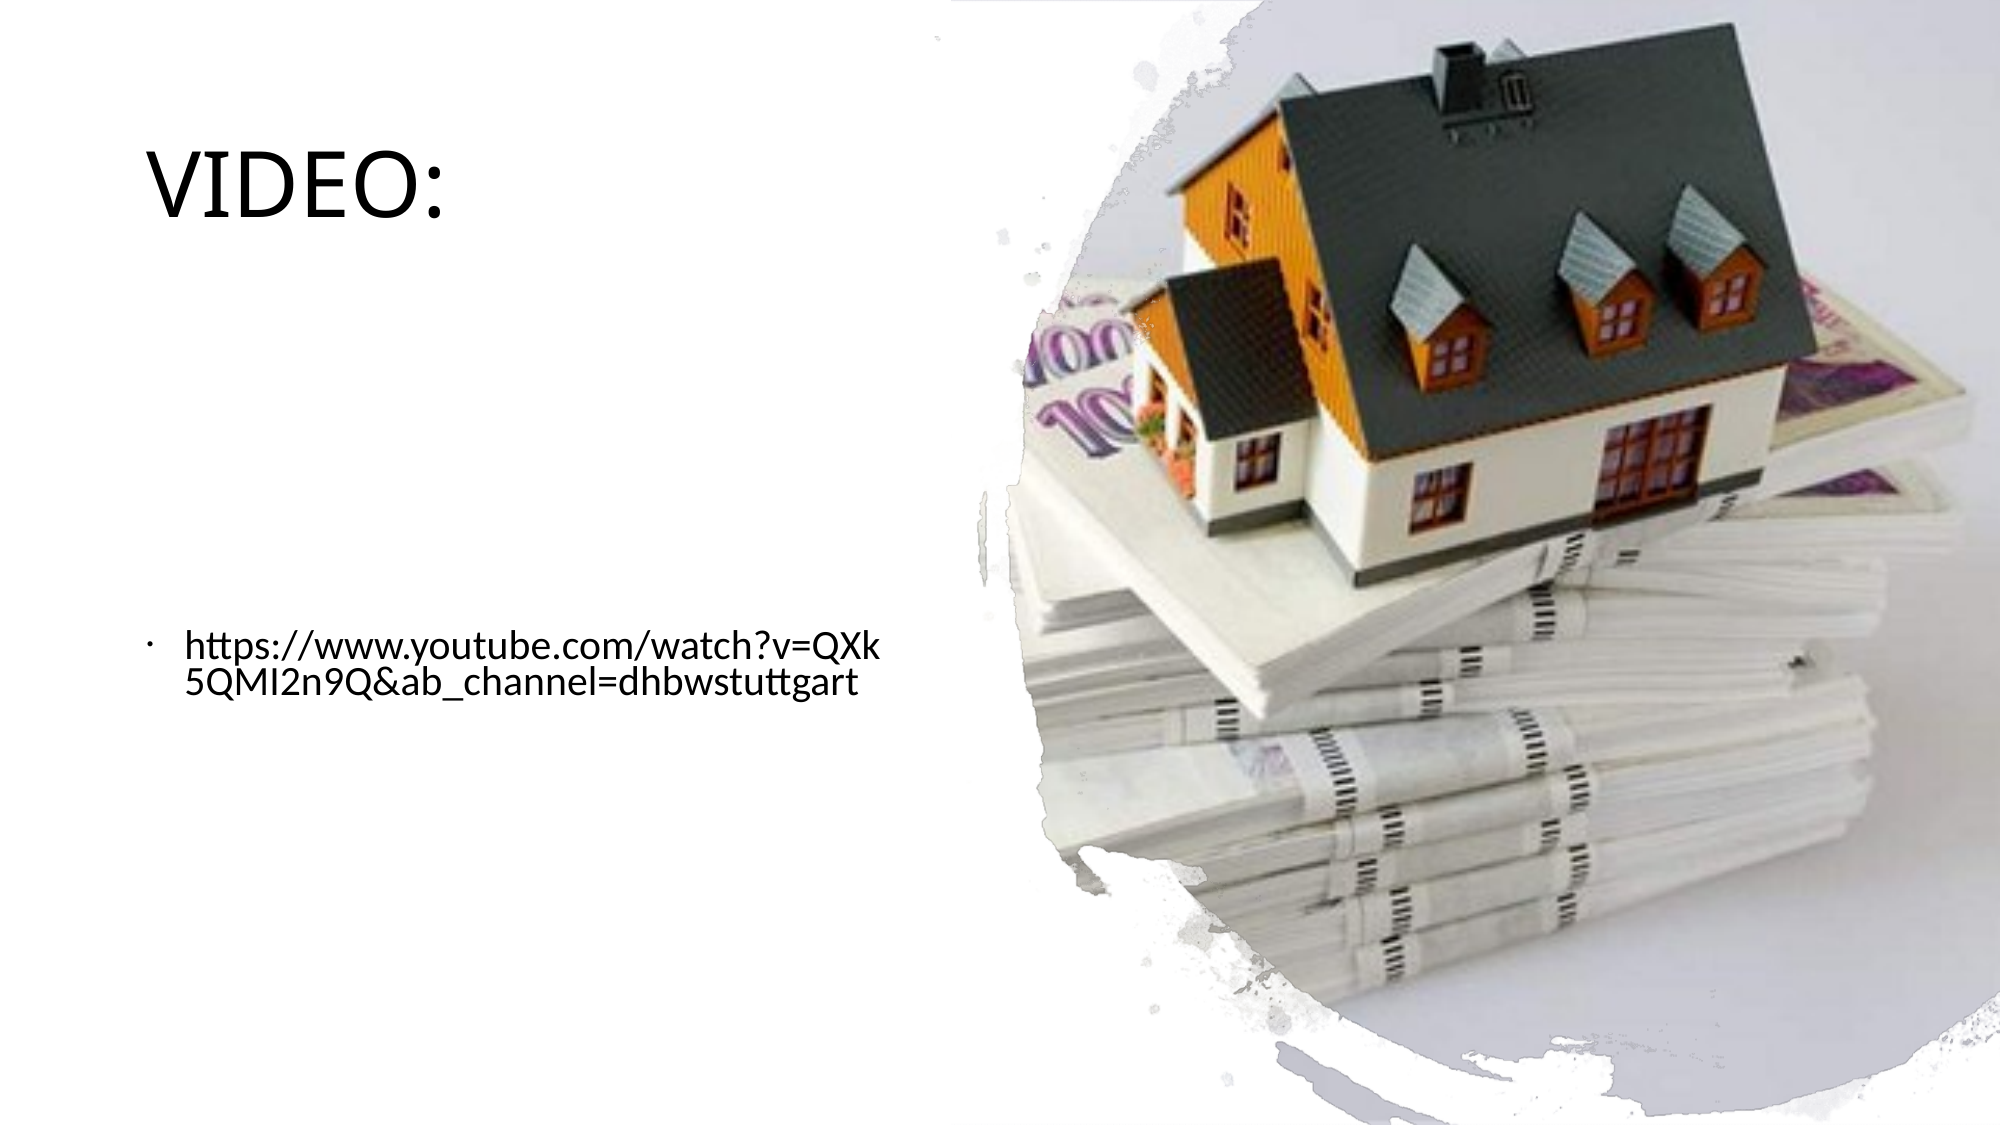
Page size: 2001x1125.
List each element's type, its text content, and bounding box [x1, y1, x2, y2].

title VIDEO: [132, 130, 920, 347]
list https://www.youtube.com/watch?v=QXk5QMI2n9Q&ab_channel=dhbwstuttgart [132, 372, 905, 995]
picture [0, 0, 2000, 1125]
